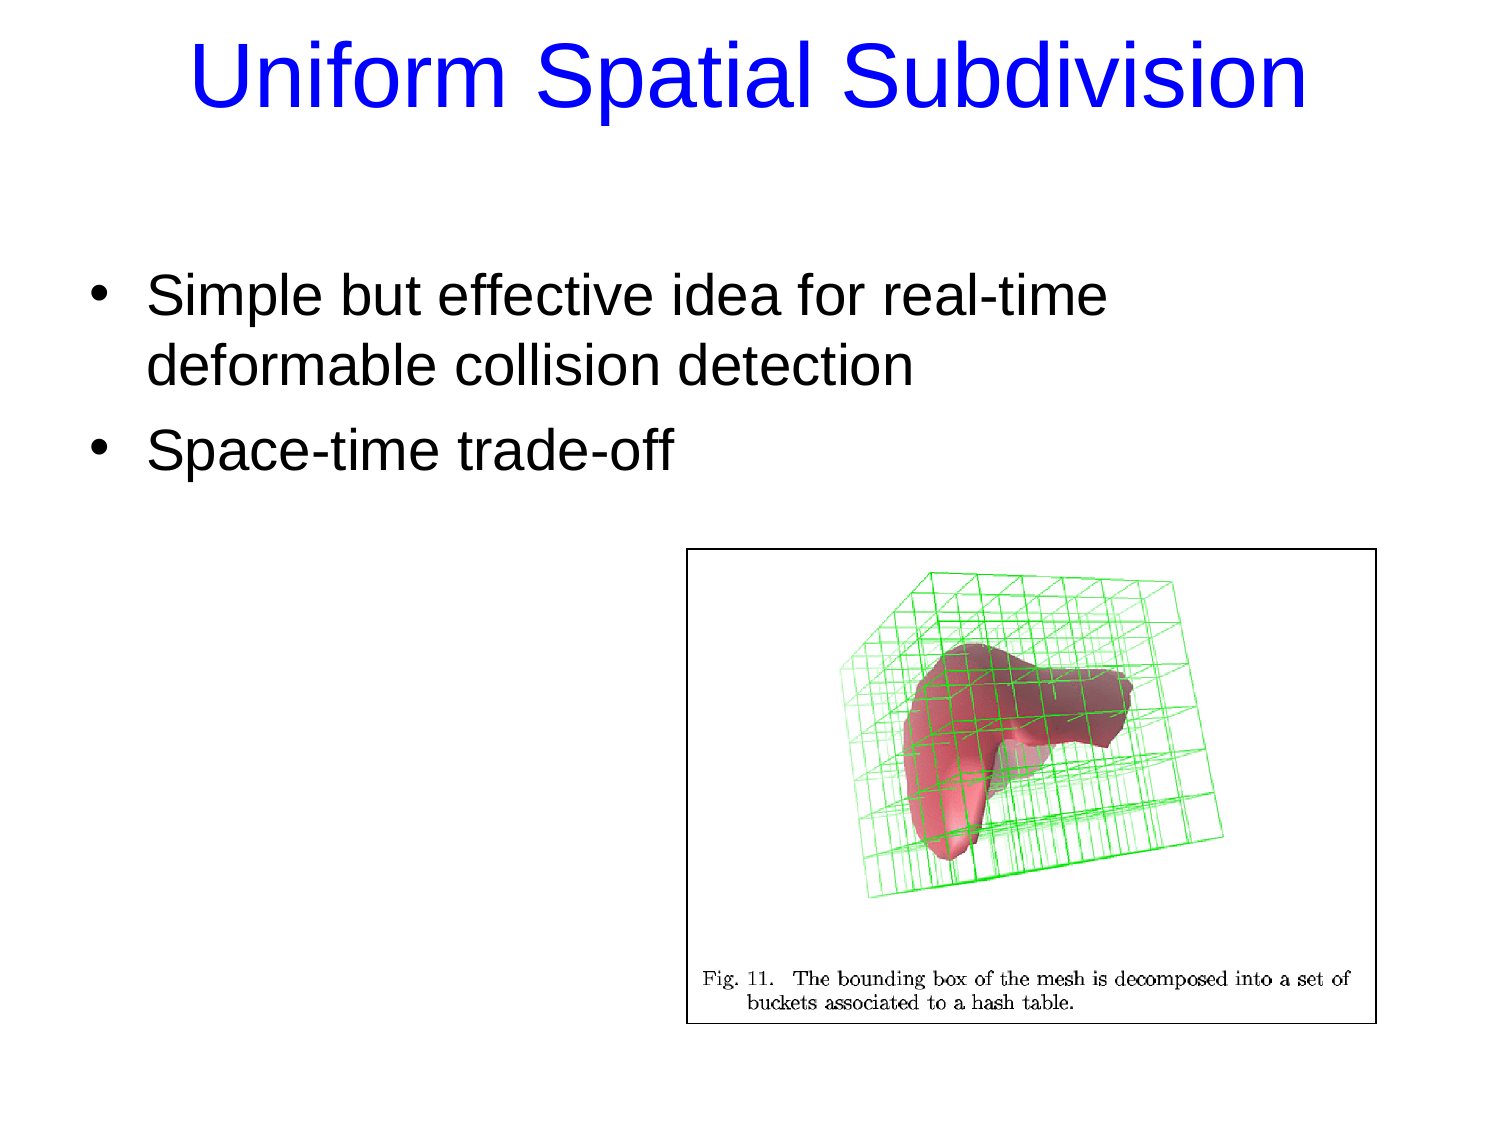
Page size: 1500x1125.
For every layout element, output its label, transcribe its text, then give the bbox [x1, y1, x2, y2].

list Simple but effective idea for real-time deformable collision detection Space-time trade-off [75, 249, 1426, 1051]
title Uniform Spatial Subdivision [75, 0, 1426, 143]
picture [687, 549, 1375, 1023]
